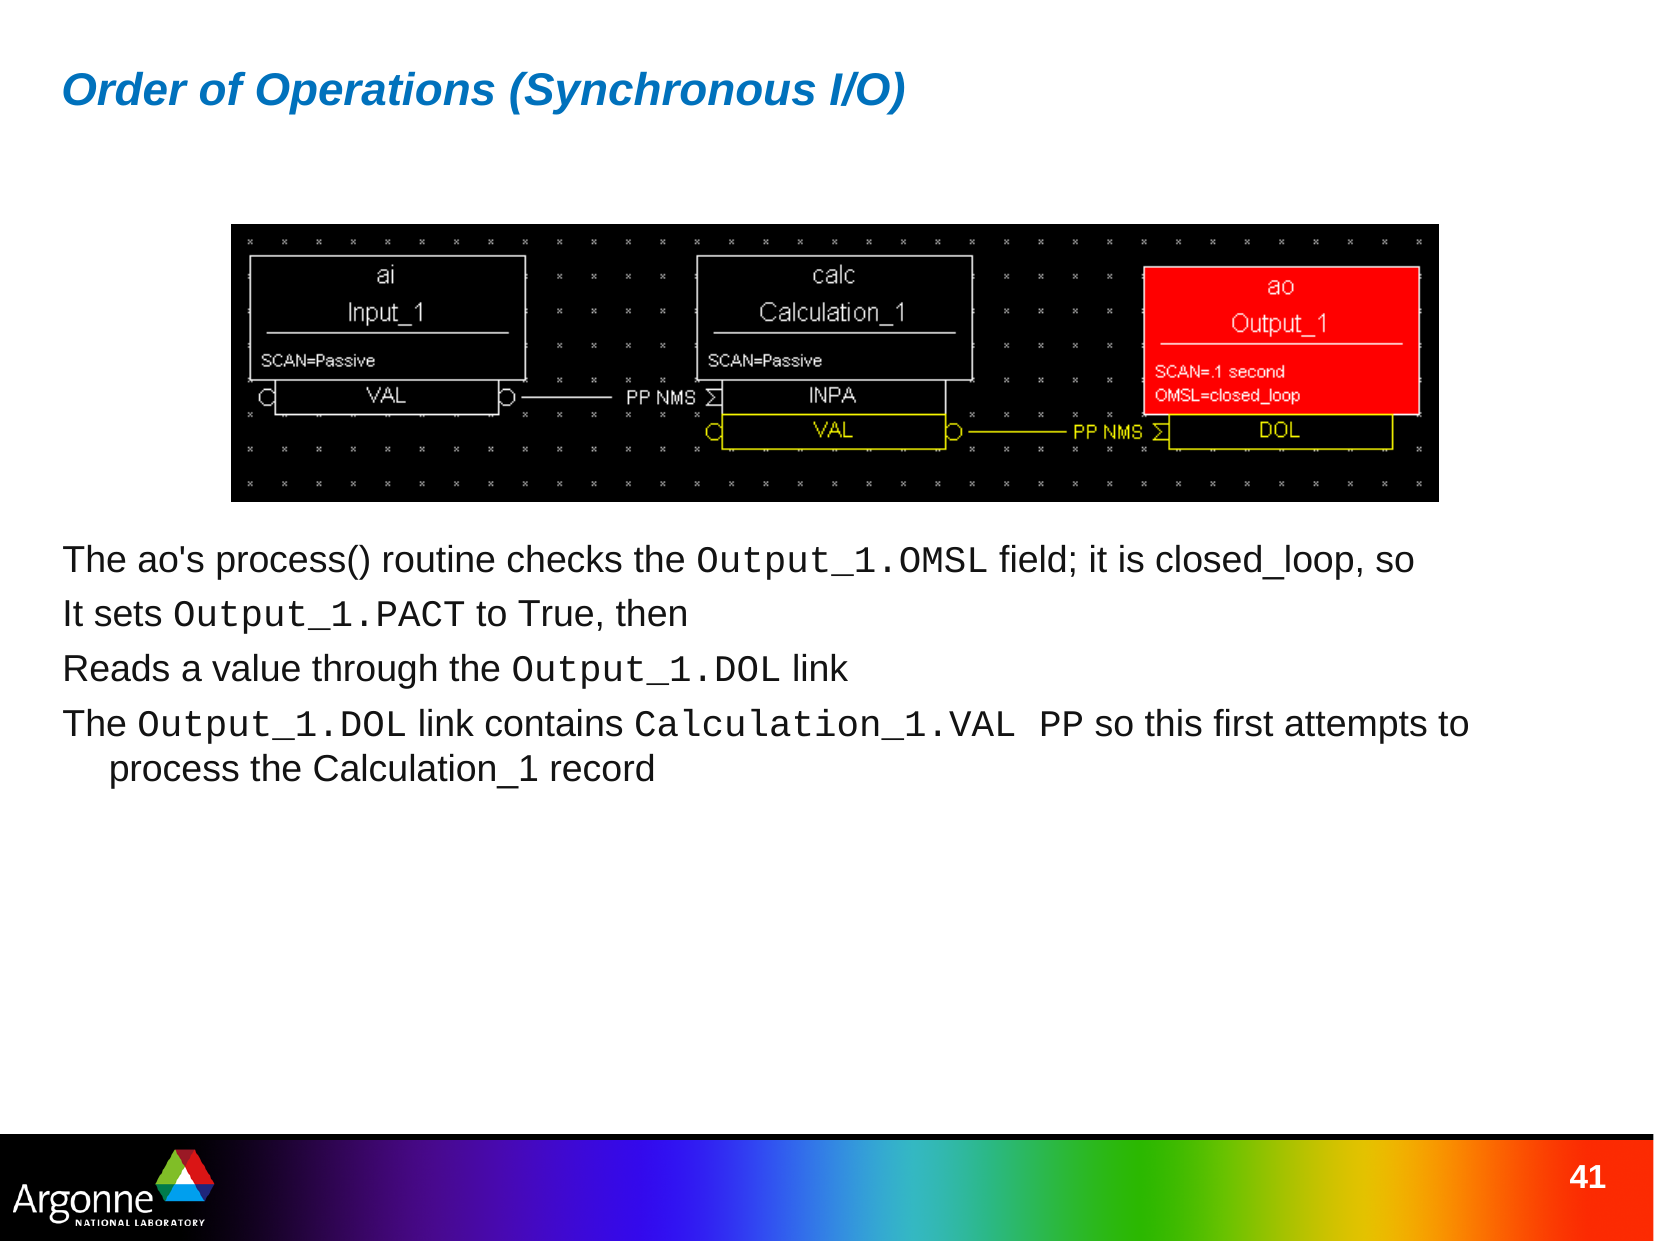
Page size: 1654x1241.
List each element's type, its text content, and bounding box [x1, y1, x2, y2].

picture [231, 224, 1439, 502]
title Order of Operations (Synchronous I/O) [61, 56, 1500, 126]
list The ao's process() routine checks the Output_1.OMSL field; it is closed_loop, so It sets Output_1.PACT to True, then Reads a value through the Output_1.DOL link The Output_1.DOL link contains Calculation_1.VAL PP so this first attempts to process the Calculation_1 record [62, 538, 1498, 845]
picture [0, 1134, 1654, 1241]
